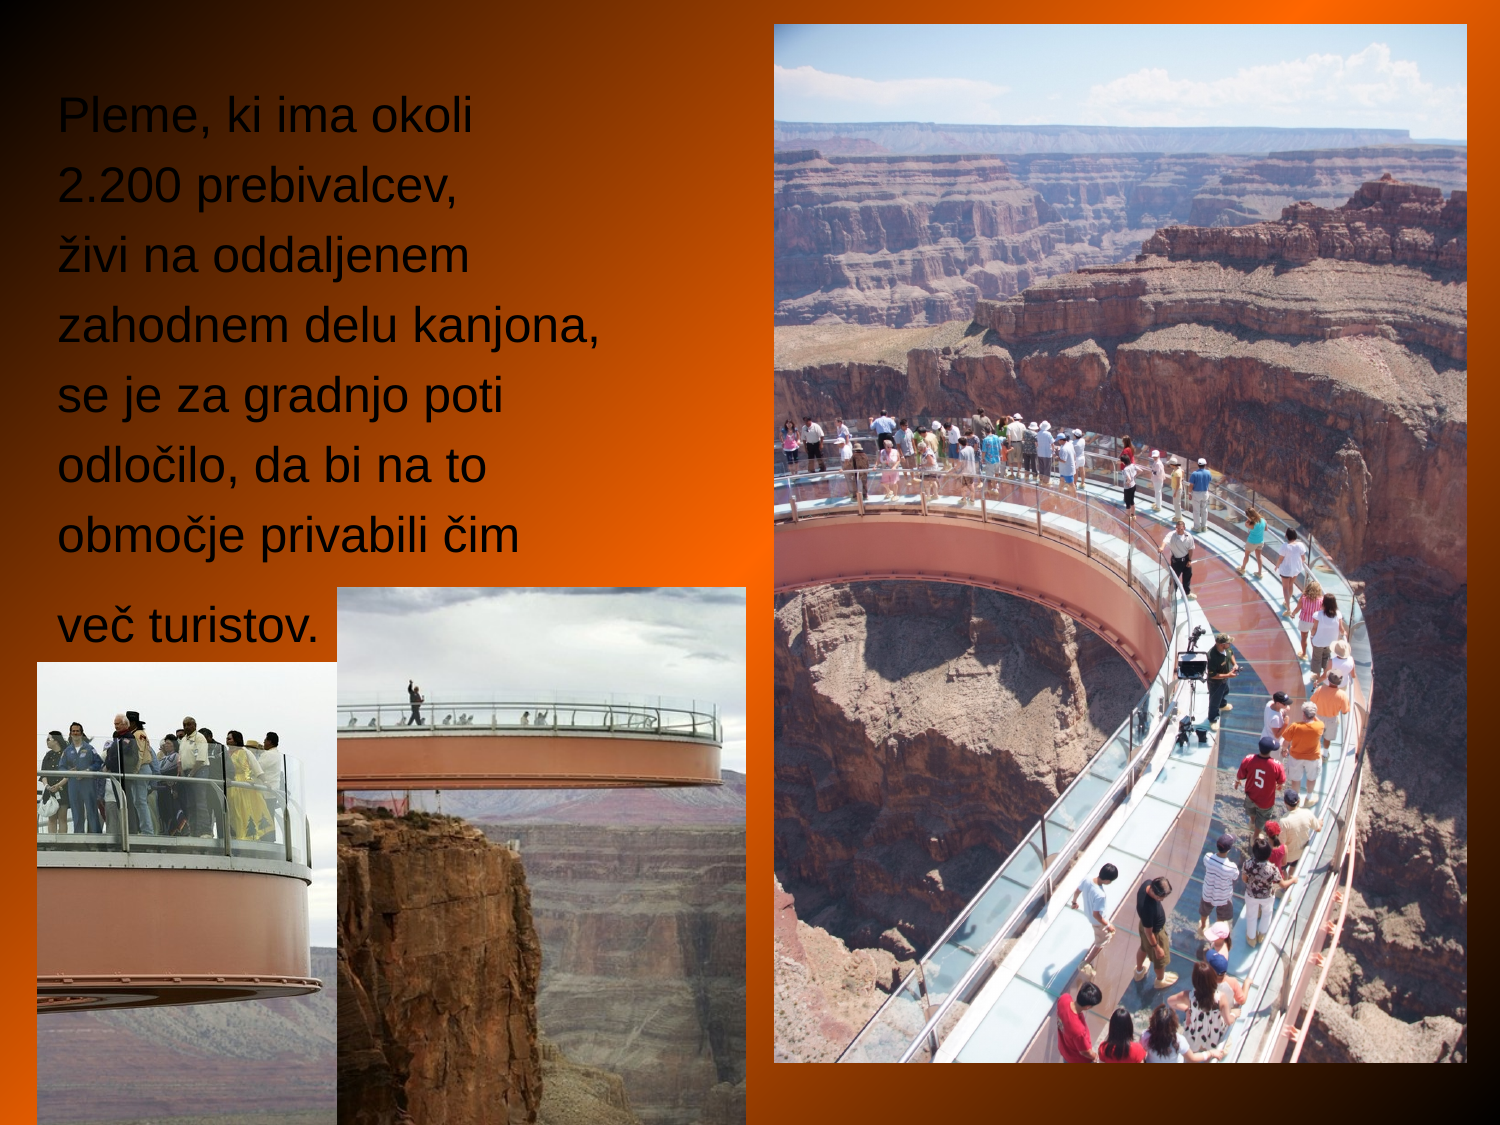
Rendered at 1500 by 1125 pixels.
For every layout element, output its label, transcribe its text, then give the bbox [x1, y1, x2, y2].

picture [37, 587, 746, 1125]
picture [774, 24, 1467, 1063]
list Pleme, ki ima okoli 2.200 prebivalcev, živi na oddaljenem zahodnem delu kanjona, se je za gradnjo poti odločilo, da bi na to območje privabili čim več turistov. [0, 75, 774, 818]
